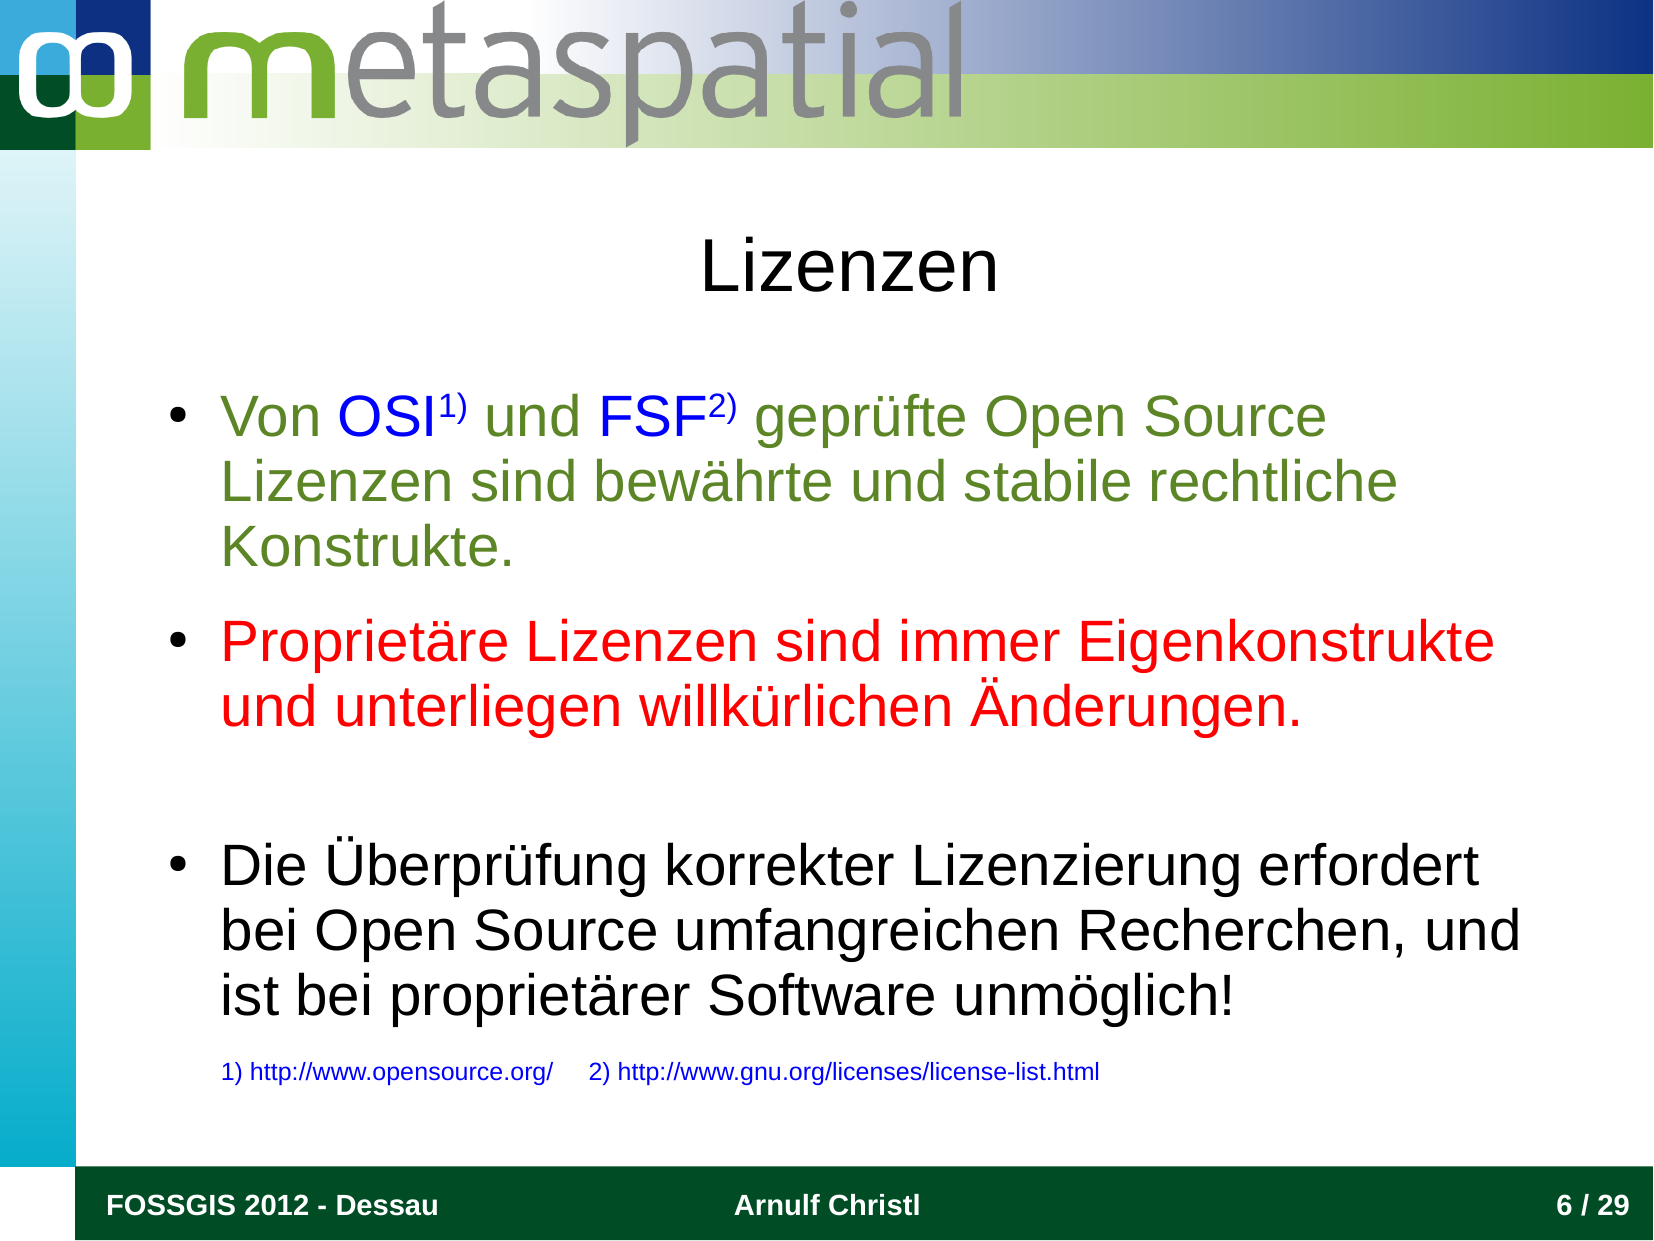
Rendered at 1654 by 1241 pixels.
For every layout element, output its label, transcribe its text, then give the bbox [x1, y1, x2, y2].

title Lizenzen [150, 161, 1571, 369]
list Von OSI1) und FSF2) geprüfte Open Source Lizenzen sind bewährte und stabile rechtliche Konstrukte. Proprietäre Lizenzen sind immer Eigenkonstrukte und unterliegen willkürlichen Änderungen. Die Überprüfung korrekter Lizenzierung erfordert bei Open Source umfangreichen Recherchen, und ist bei proprietärer Software unmöglich! 1) http://www.opensource.org/ 2) http://www.gnu.org/licenses/license-list.html [150, 383, 1571, 1126]
picture [0, 0, 961, 150]
